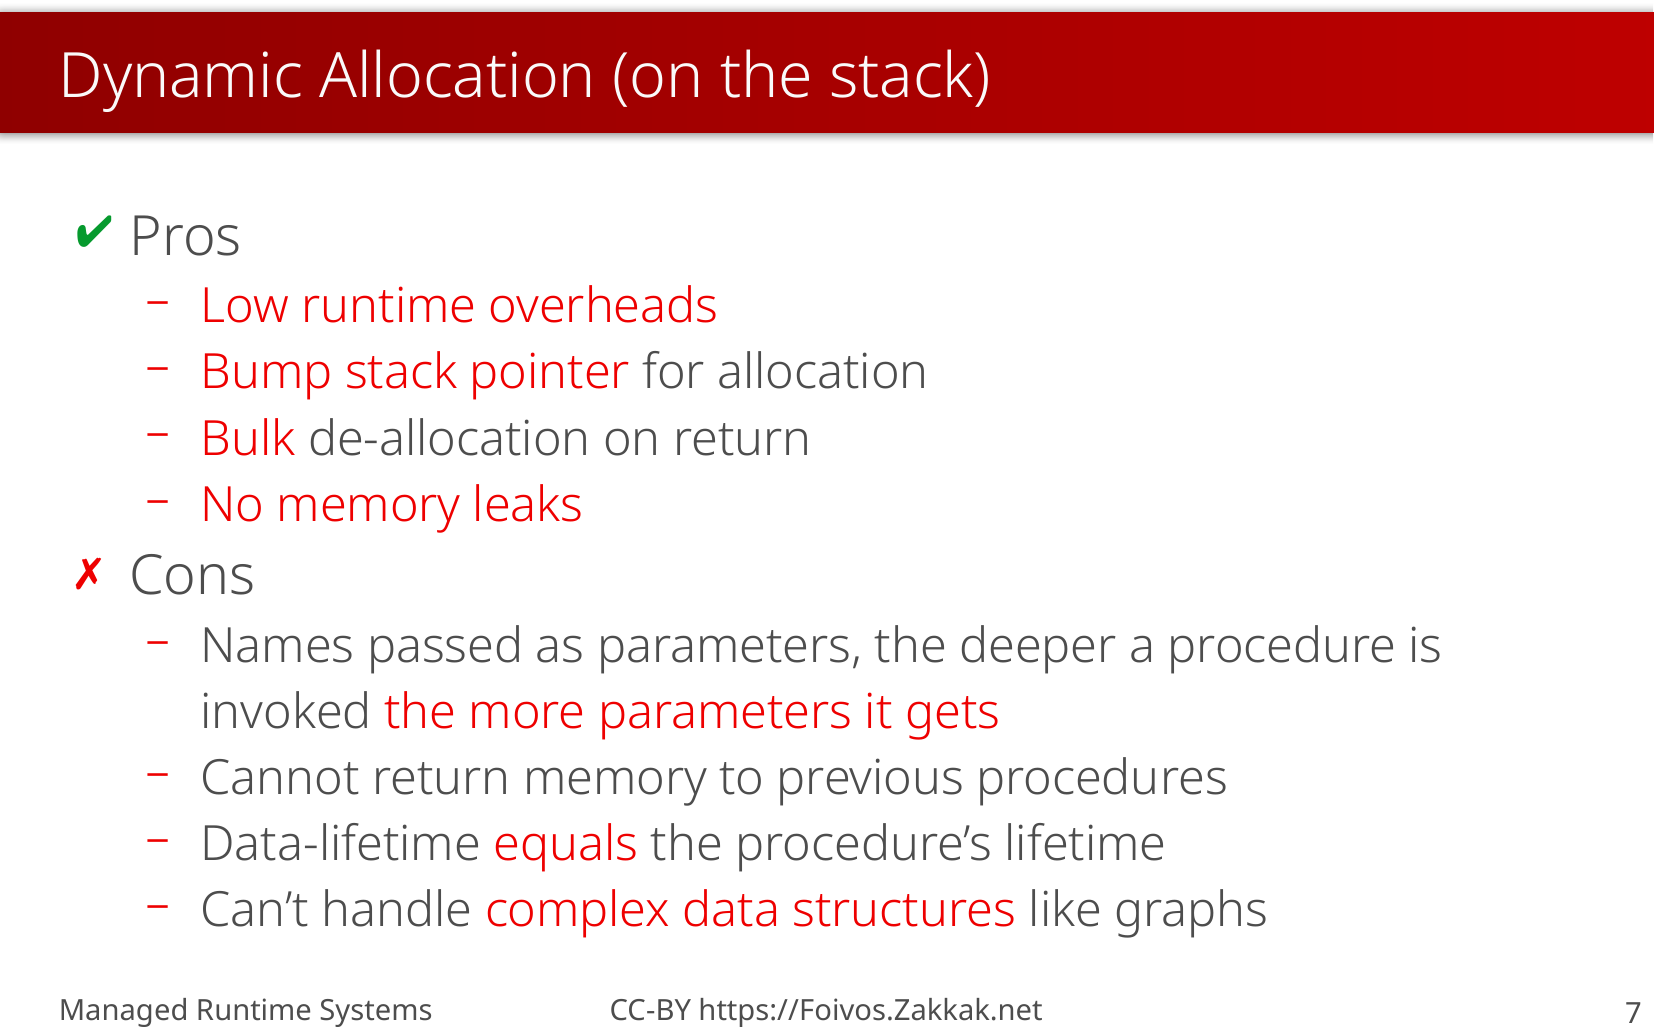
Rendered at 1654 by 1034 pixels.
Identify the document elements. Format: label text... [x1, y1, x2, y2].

list Pros Low runtime overheads Bump stack pointer for allocation Bulk de-allocation on return No memory leaks Cons Names passed as parameters, the deeper a procedure is invoked the more parameters it gets Cannot return memory to previous procedures Data-lifetime equals the procedure’s lifetime Can’t handle complex data structures like graphs [58, 177, 1594, 960]
title Dynamic Allocation (on the stack) [58, 7, 1329, 139]
